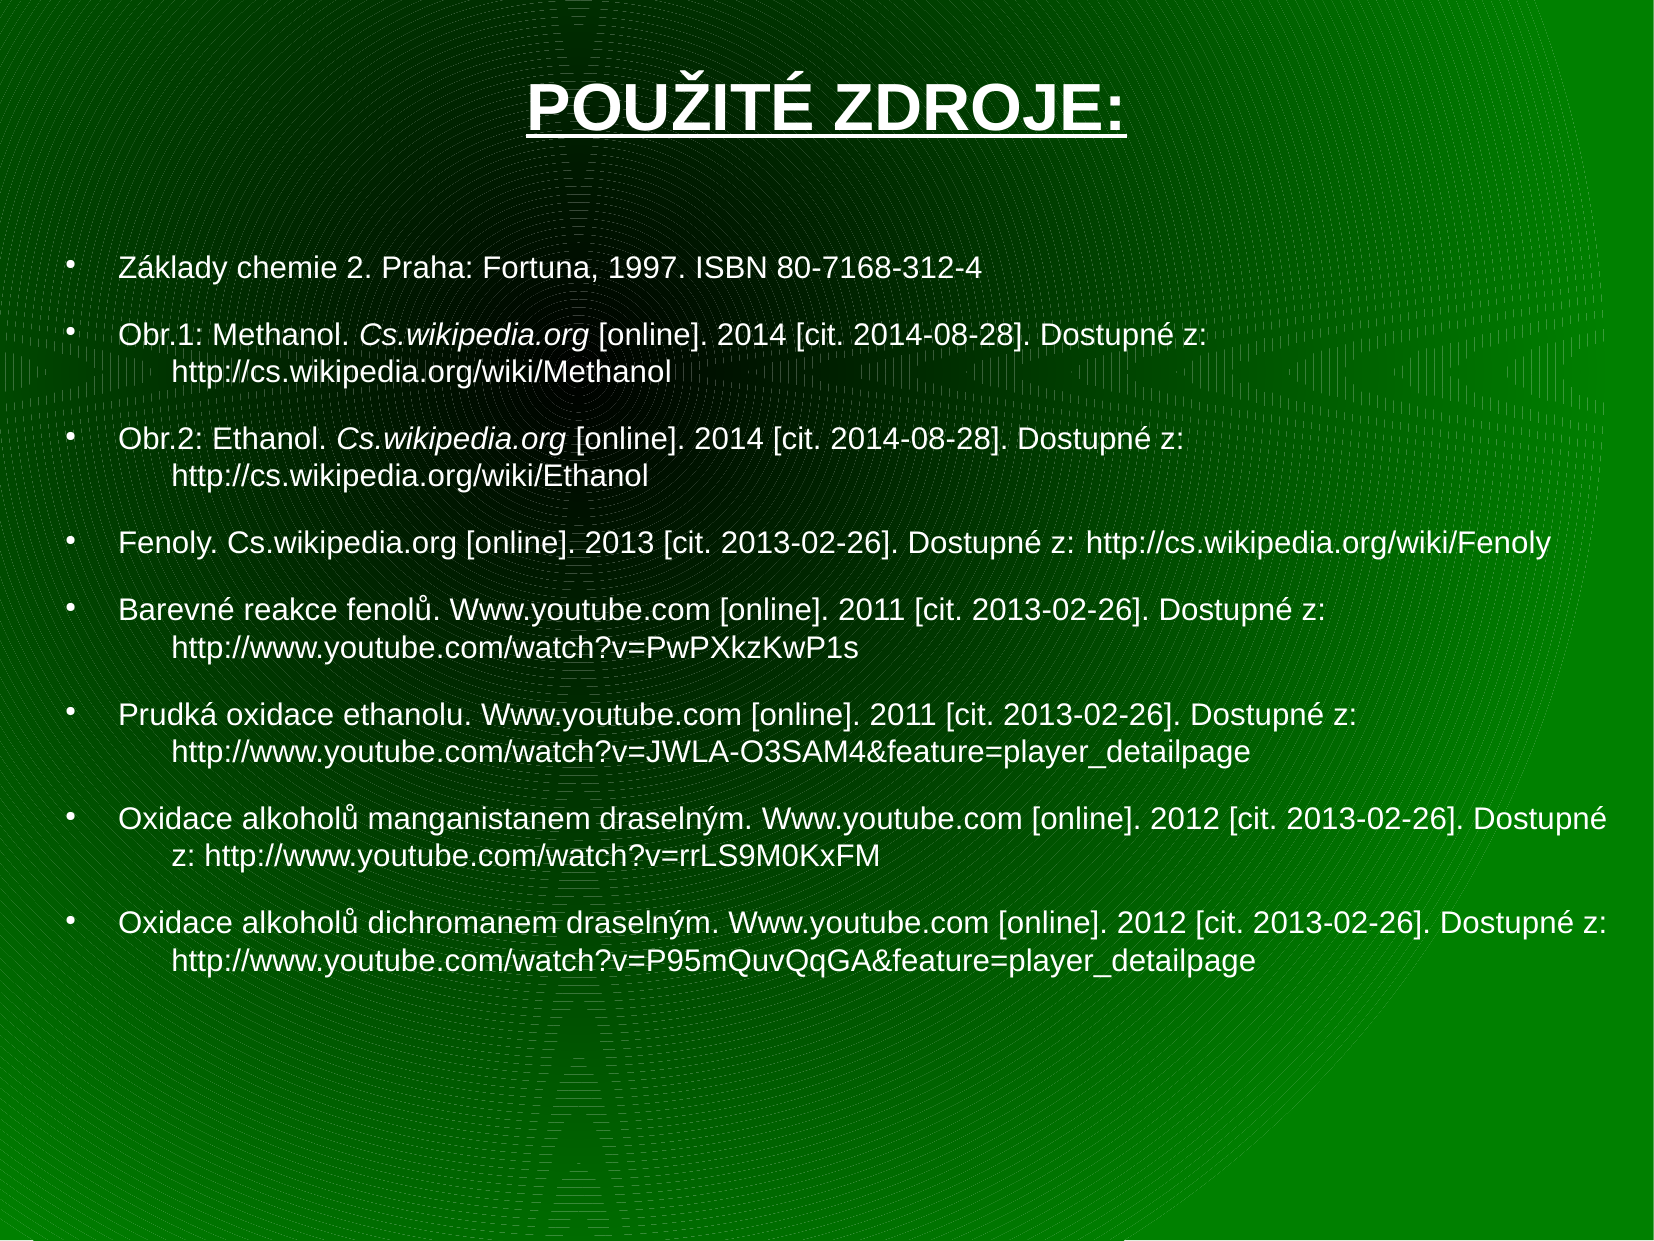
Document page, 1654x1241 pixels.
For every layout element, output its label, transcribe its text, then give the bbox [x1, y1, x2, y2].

list Základy chemie 2. Praha: Fortuna, 1997. ISBN 80-7168-312-4 Obr.1: Methanol. Cs.wikipedia.org [online]. 2014 [cit. 2014-08-28]. Dostupné z: http://cs.wikipedia.org/wiki/Methanol Obr.2: Ethanol. Cs.wikipedia.org [online]. 2014 [cit. 2014-08-28]. Dostupné z: http://cs.wikipedia.org/wiki/Ethanol Fenoly. Cs.wikipedia.org [online]. 2013 [cit. 2013-02-26]. Dostupné z: http://cs.wikipedia.org/wiki/Fenoly Barevné reakce fenolů. Www.youtube.com [online]. 2011 [cit. 2013-02-26]. Dostupné z: http://www.youtube.com/watch?v=PwPXkzKwP1s Prudká oxidace ethanolu. Www.youtube.com [online]. 2011 [cit. 2013-02-26]. Dostupné z: http://www.youtube.com/watch?v=JWLA-O3SAM4&feature=player_detailpage Oxidace alkoholů manganistanem draselným. Www.youtube.com [online]. 2012 [cit. 2013-02-26]. Dostupné z: http://www.youtube.com/watch?v=rrLS9M0KxFM Oxidace alkoholů dichromanem draselným. Www.youtube.com [online]. 2012 [cit. 2013-02-26]. Dostupné z: http://www.youtube.com/watch?v=P95mQuvQqGA&feature=player_detailpage [29, 167, 1625, 986]
title POUŽITÉ ZDROJE: [82, 0, 1571, 167]
